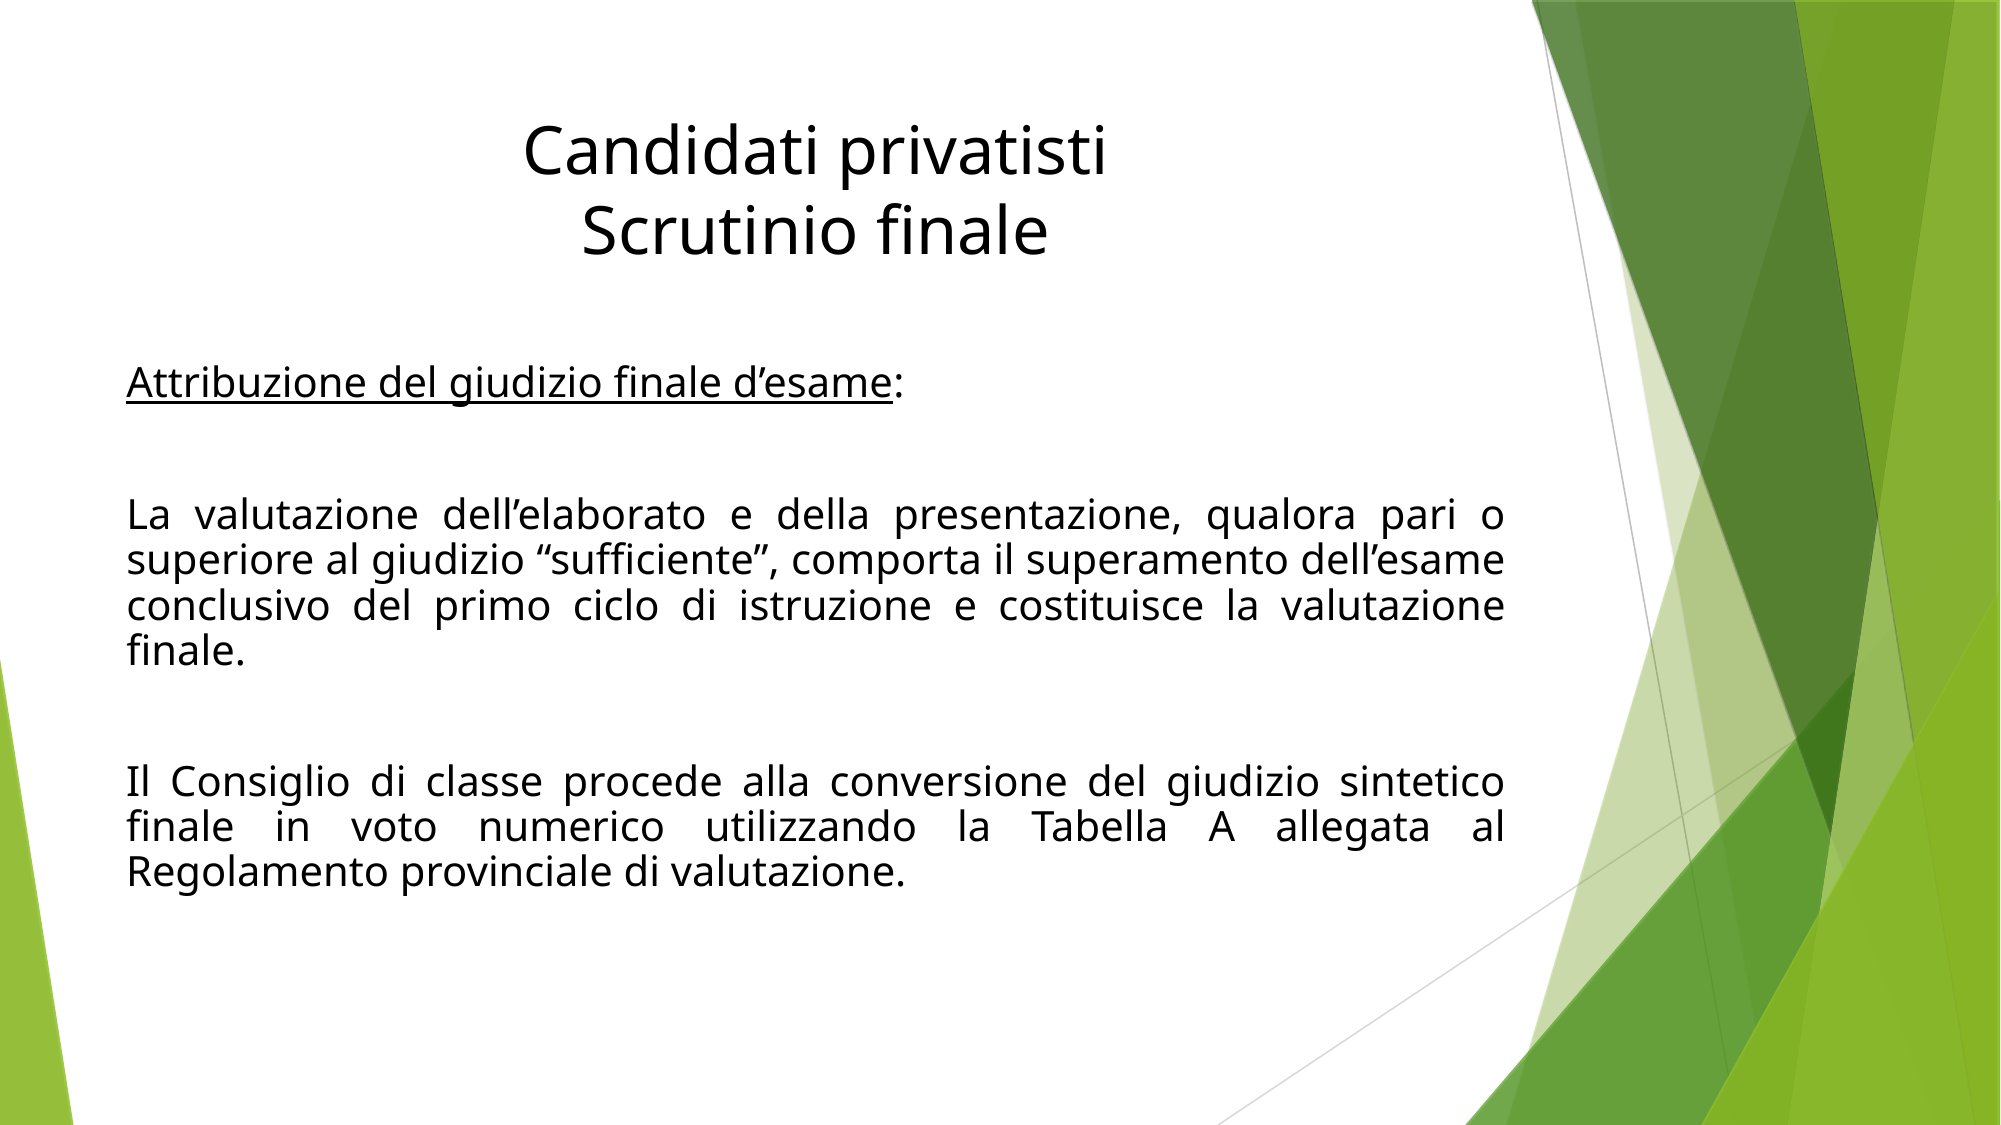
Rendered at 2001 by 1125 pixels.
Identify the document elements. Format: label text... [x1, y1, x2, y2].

list Attribuzione del giudizio finale d’esame: La valutazione dell’elaborato e della presentazione, qualora pari o superiore al giudizio “sufficiente”, comporta il superamento dell’esame conclusivo del primo ciclo di istruzione e costituisce la valutazione finale. Il Consiglio di classe procede alla conversione del giudizio sintetico finale in voto numerico utilizzando la Tabella A allegata al Regolamento provinciale di valutazione. [111, 354, 1522, 992]
title Candidati privatisti Scrutinio finale [111, 99, 1522, 317]
